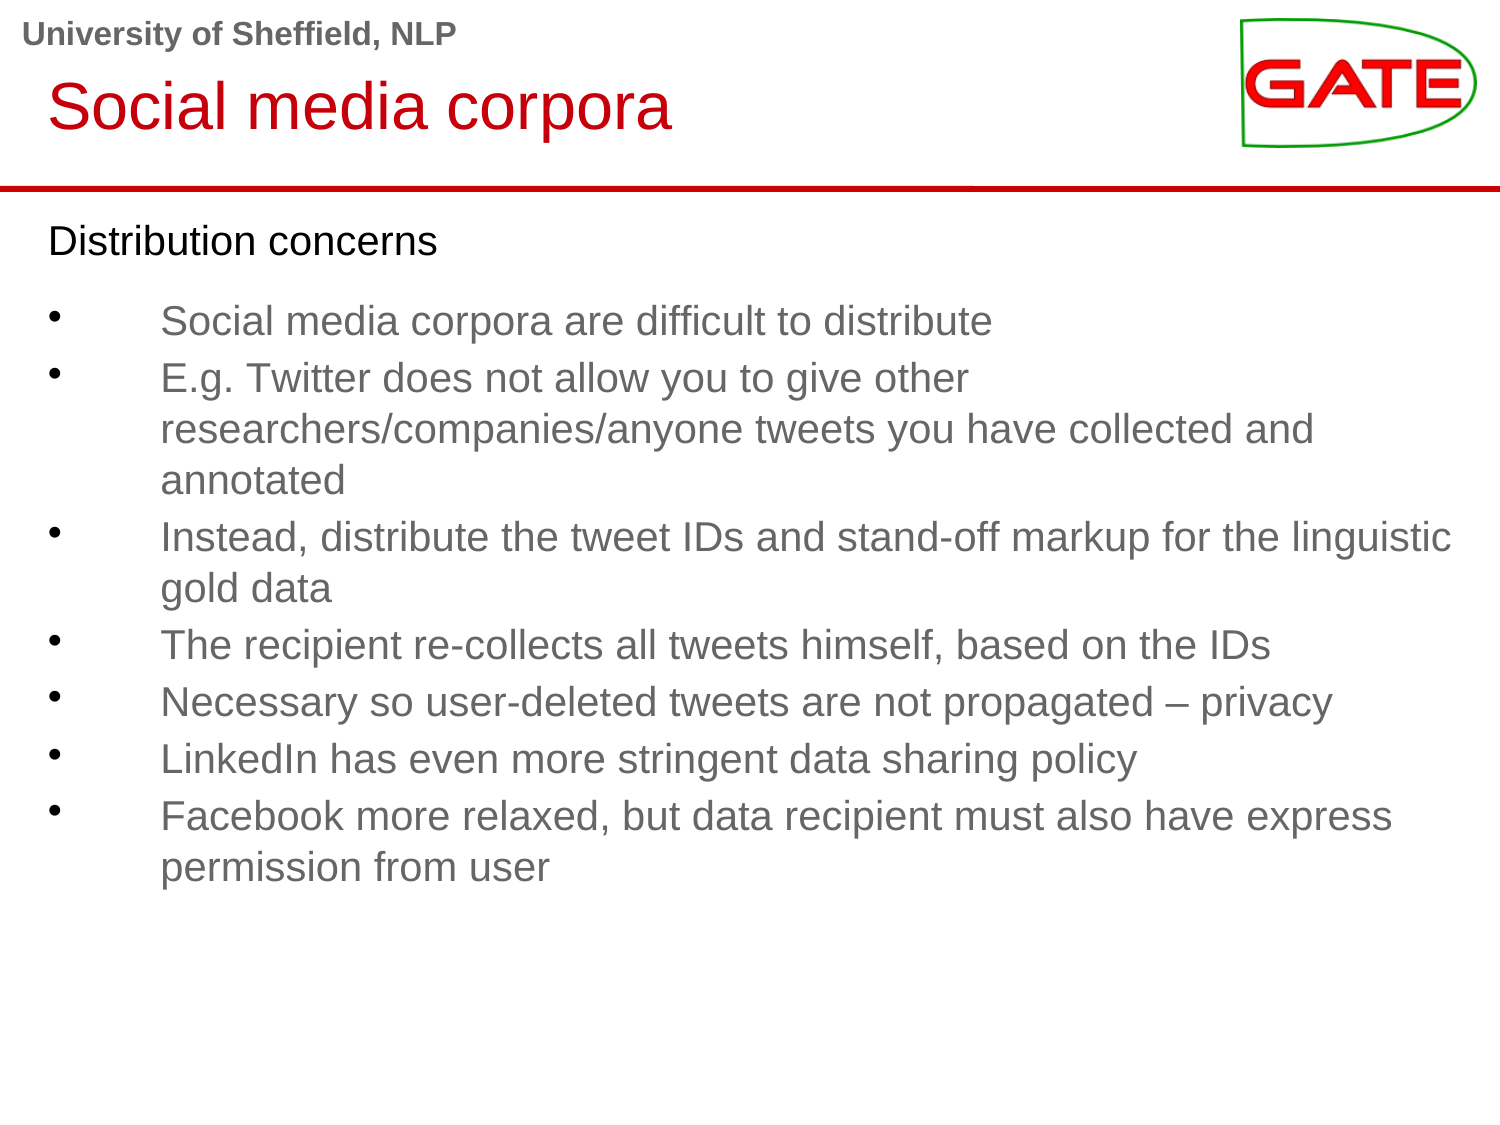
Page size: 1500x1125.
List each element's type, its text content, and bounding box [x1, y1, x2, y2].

picture [1240, 18, 1477, 148]
text_box Distribution concerns Social media corpora are difficult to distribute E.g. Twitter does not allow you to give other researchers/companies/anyone tweets you have collected and annotated Instead, distribute the tweet IDs and stand-off markup for the linguistic gold data The recipient re-collects all tweets himself, based on the IDs Necessary so user-deleted tweets are not propagated – privacy LinkedIn has even more stringent data sharing policy Facebook more relaxed, but data recipient must also have express permission from user [47, 212, 1500, 1064]
text_box Social media corpora [47, 47, 1267, 168]
